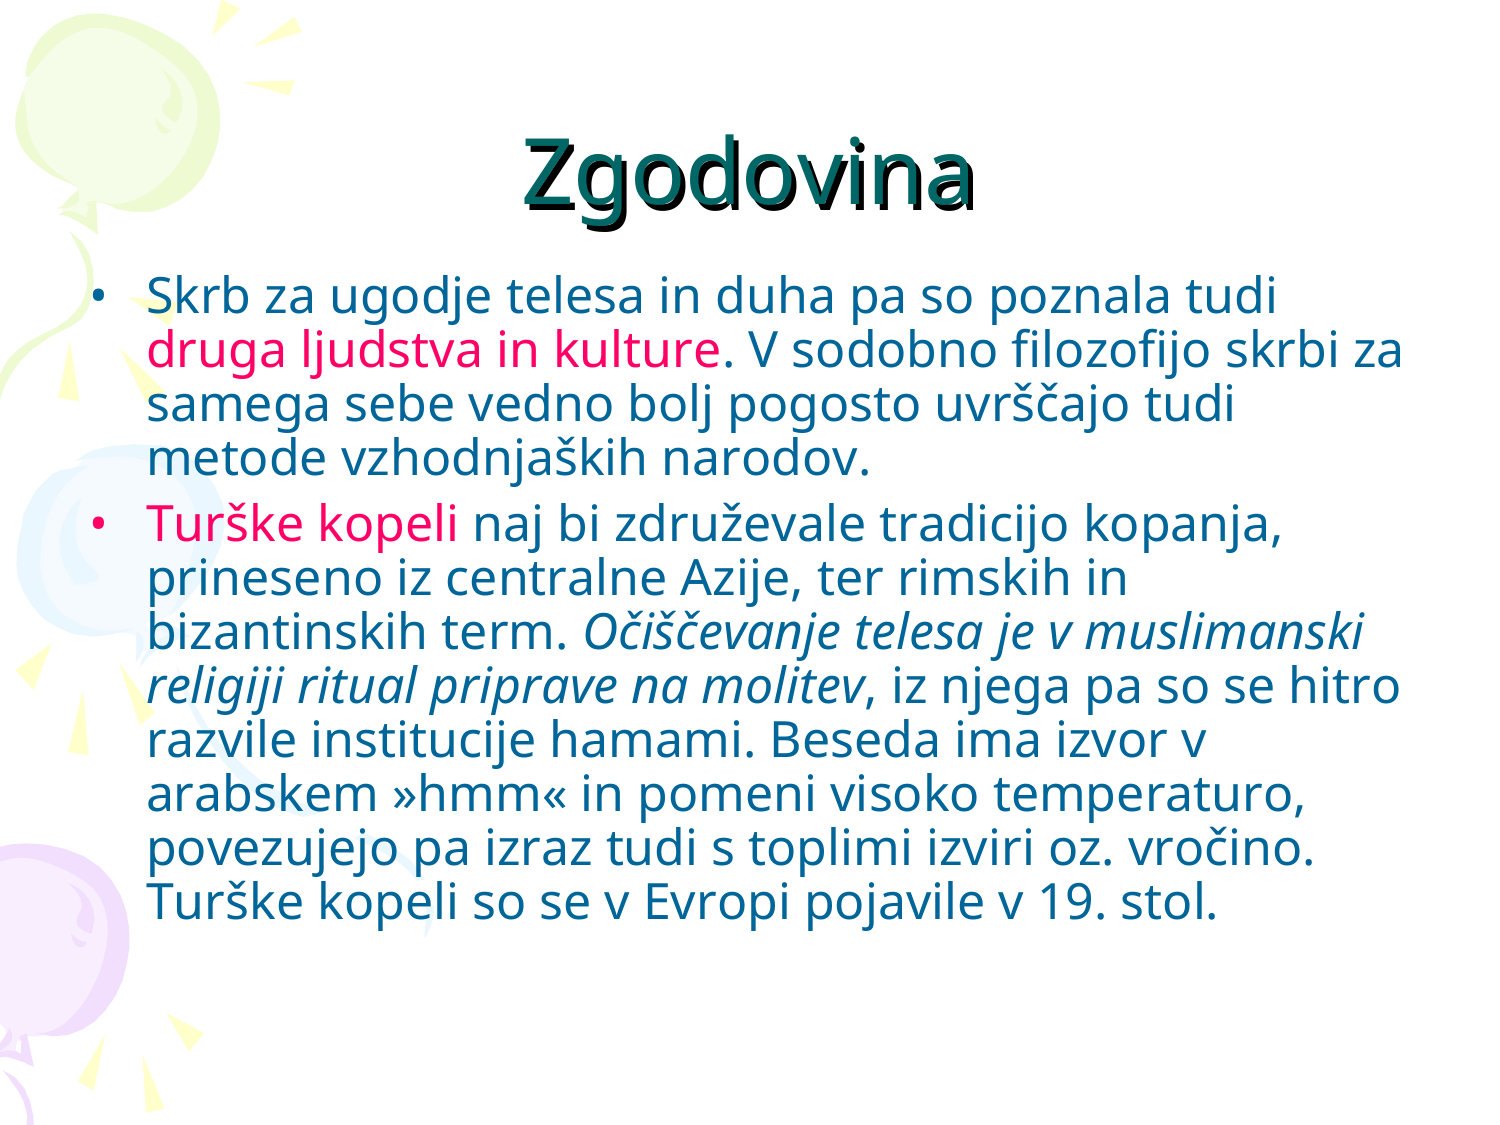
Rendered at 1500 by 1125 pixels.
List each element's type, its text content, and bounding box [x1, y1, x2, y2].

list Skrb za ugodje telesa in duha pa so poznala tudi druga ljudstva in kulture. V sodobno filozofijo skrbi za samega sebe vedno bolj pogosto uvrščajo tudi metode vzhodnjaških narodov. Turške kopeli naj bi združevale tradicijo kopanja, prineseno iz centralne Azije, ter rimskih in bizantinskih term. Očiščevanje telesa je v muslimanski religiji ritual priprave na molitev, iz njega pa so se hitro razvile institucije hamami. Beseda ima izvor v arabskem »hmm« in pomeni visoko temperaturo, povezujejo pa izraz tudi s toplimi izviri oz. vročino. Turške kopeli so se v Evropi pojavile v 19. stol. [75, 262, 1426, 994]
title Zgodovina [72, 16, 1426, 233]
